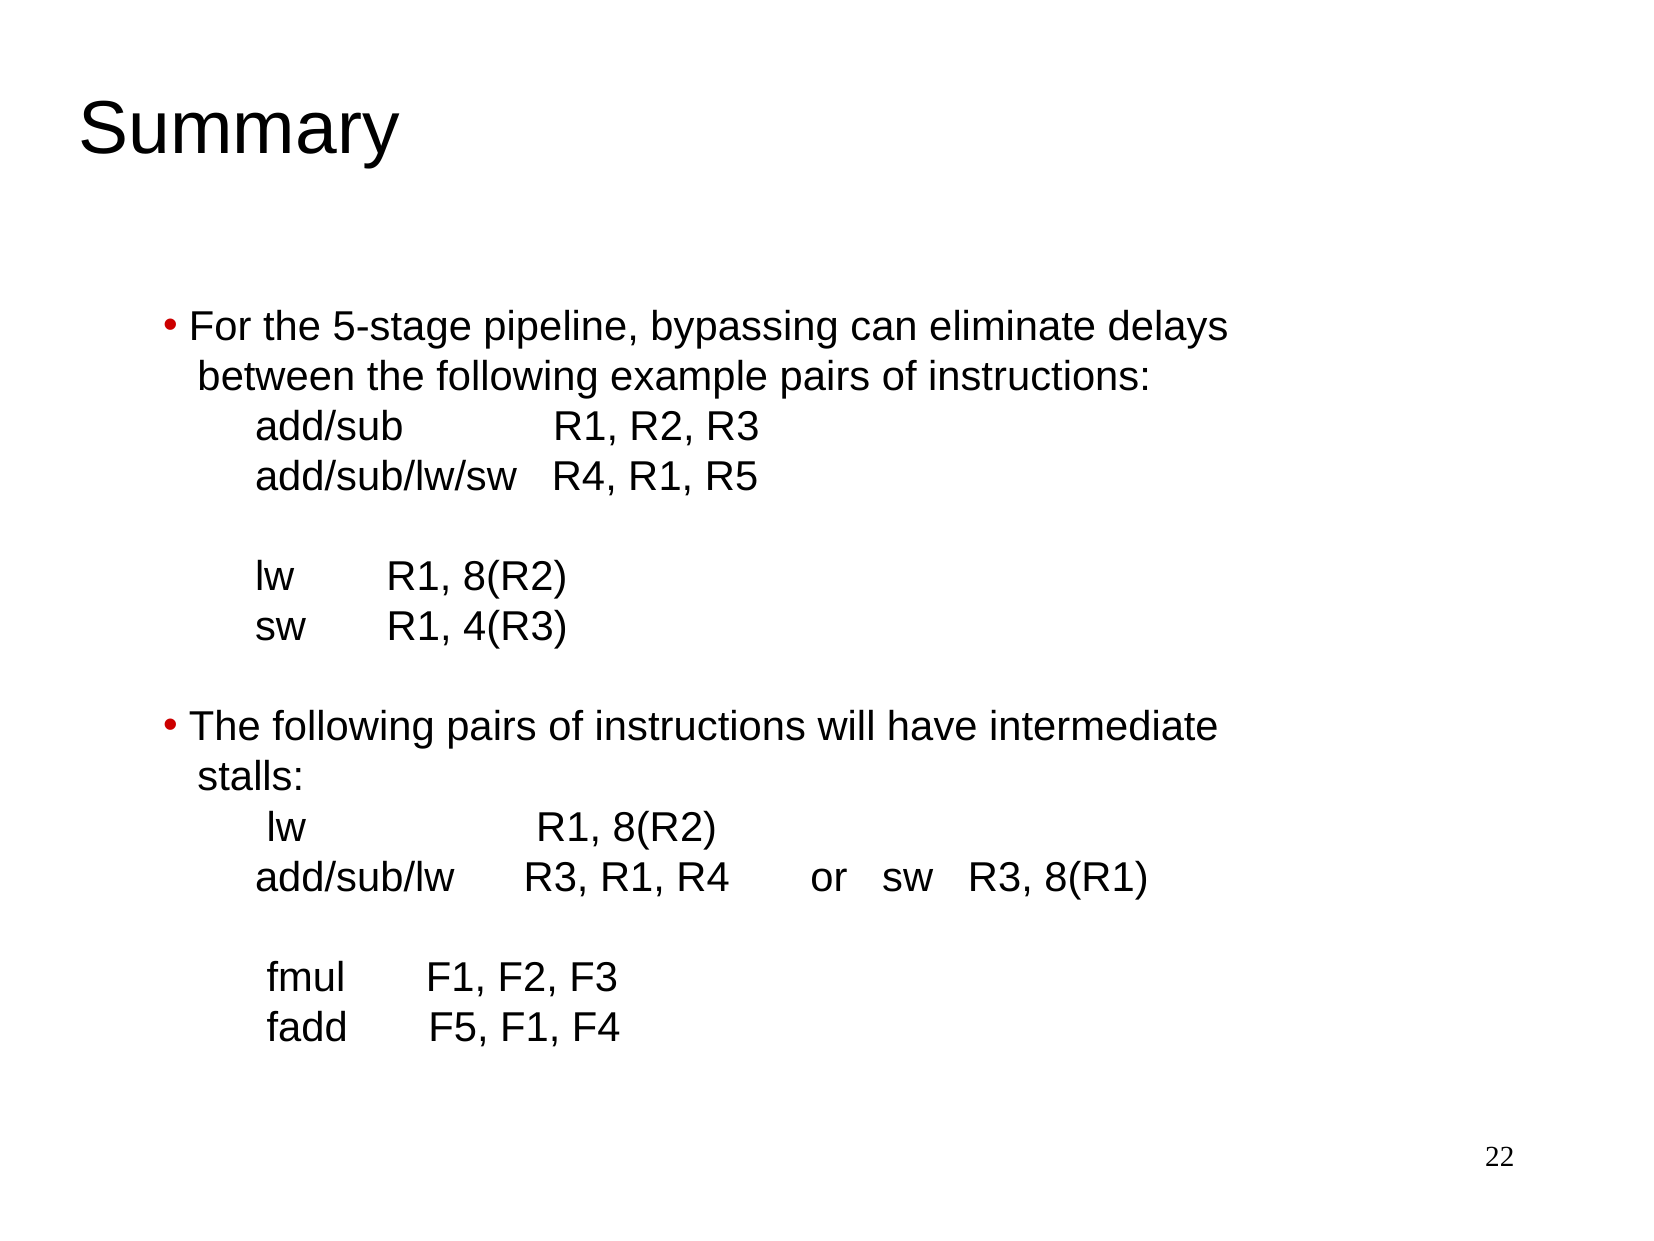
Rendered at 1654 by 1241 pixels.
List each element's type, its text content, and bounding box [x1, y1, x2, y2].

text_box Summary [64, 71, 415, 177]
text_box <number> [1184, 1129, 1530, 1213]
text_box For the 5-stage pipeline, bypassing can eliminate delays between the following example pairs of instructions: add/sub R1, R2, R3 add/sub/lw/sw R4, R1, R5 lw R1, 8(R2) sw R1, 4(R3) The following pairs of instructions will have intermediate stalls: lw R1, 8(R2) add/sub/lw R3, R1, R4 or sw R3, 8(R1) fmul F1, F2, F3 fadd F5, F1, F4 [148, 291, 1245, 1058]
